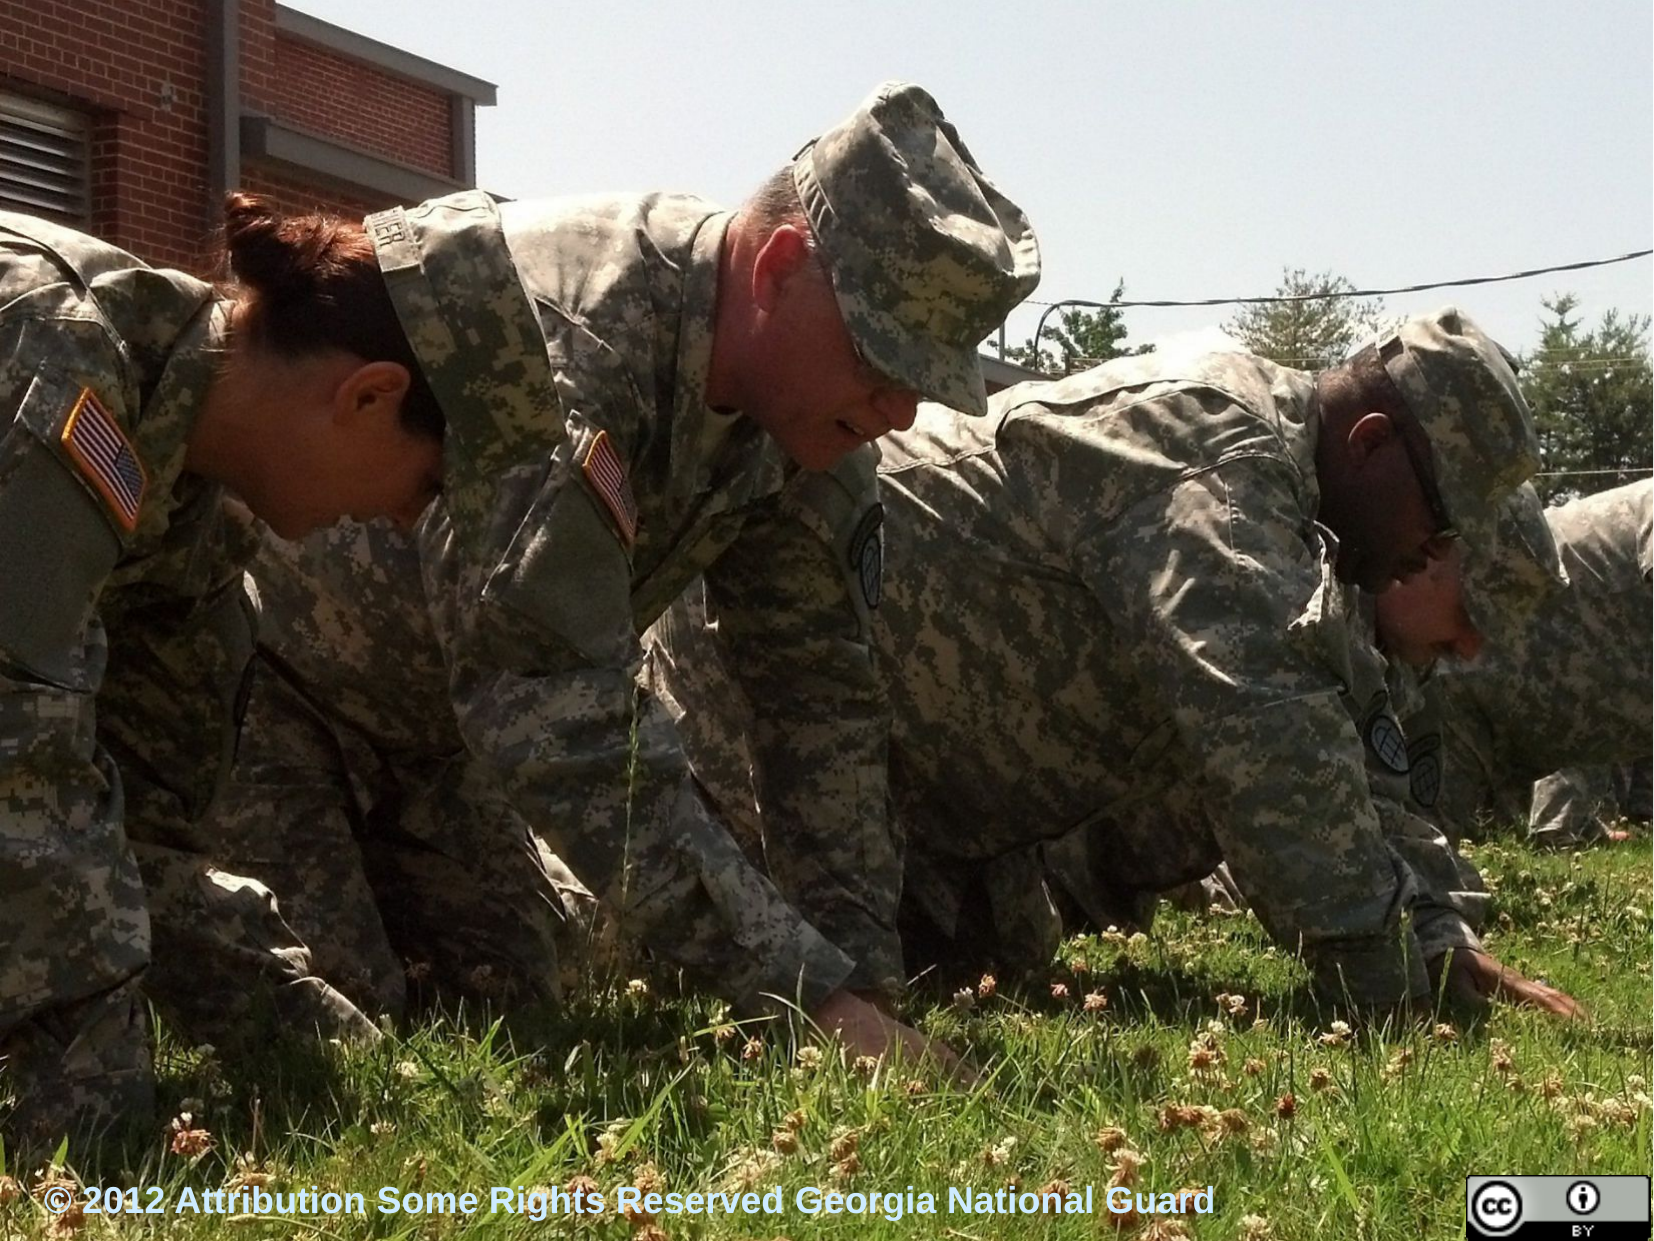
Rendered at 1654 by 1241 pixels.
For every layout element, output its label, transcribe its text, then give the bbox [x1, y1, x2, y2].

text_box © 2012 Attribution Some Rights Reserved Georgia National Guard [18, 1172, 1652, 1229]
picture [0, 0, 1654, 1241]
